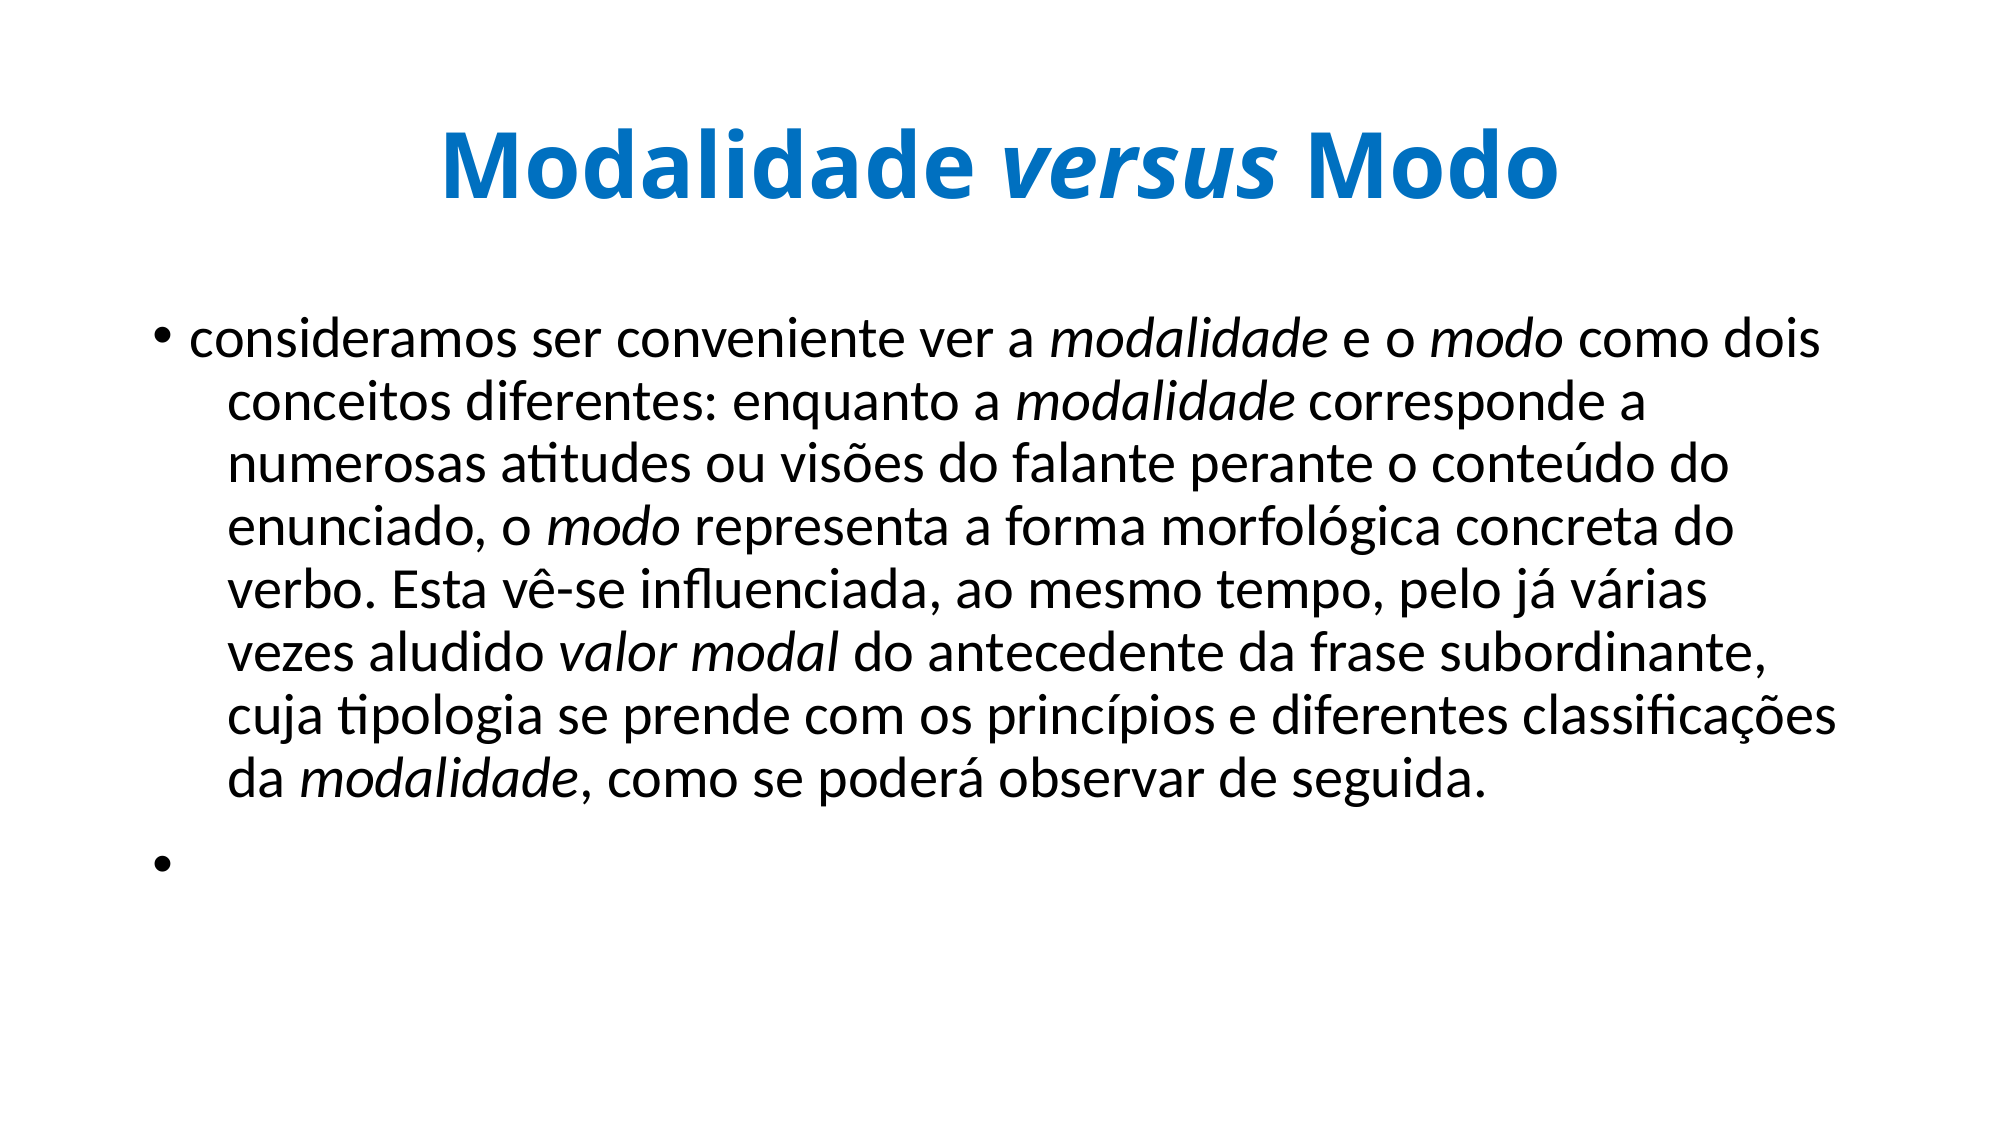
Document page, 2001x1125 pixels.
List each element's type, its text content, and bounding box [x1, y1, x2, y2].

title Modalidade versus Modo [137, 59, 1863, 278]
list consideramos ser conveniente ver a modalidade e o modo como dois conceitos diferentes: enquanto a modalidade corresponde a numerosas atitudes ou visões do falante perante o conteúdo do enunciado, o modo representa a forma morfológica concreta do verbo. Esta vê-se influenciada, ao mesmo tempo, pelo já várias vezes aludido valor modal do antecedente da frase subordinante, cuja tipologia se prende com os princípios e diferentes classificações da modalidade, como se poderá observar de seguida. [137, 299, 1863, 1014]
